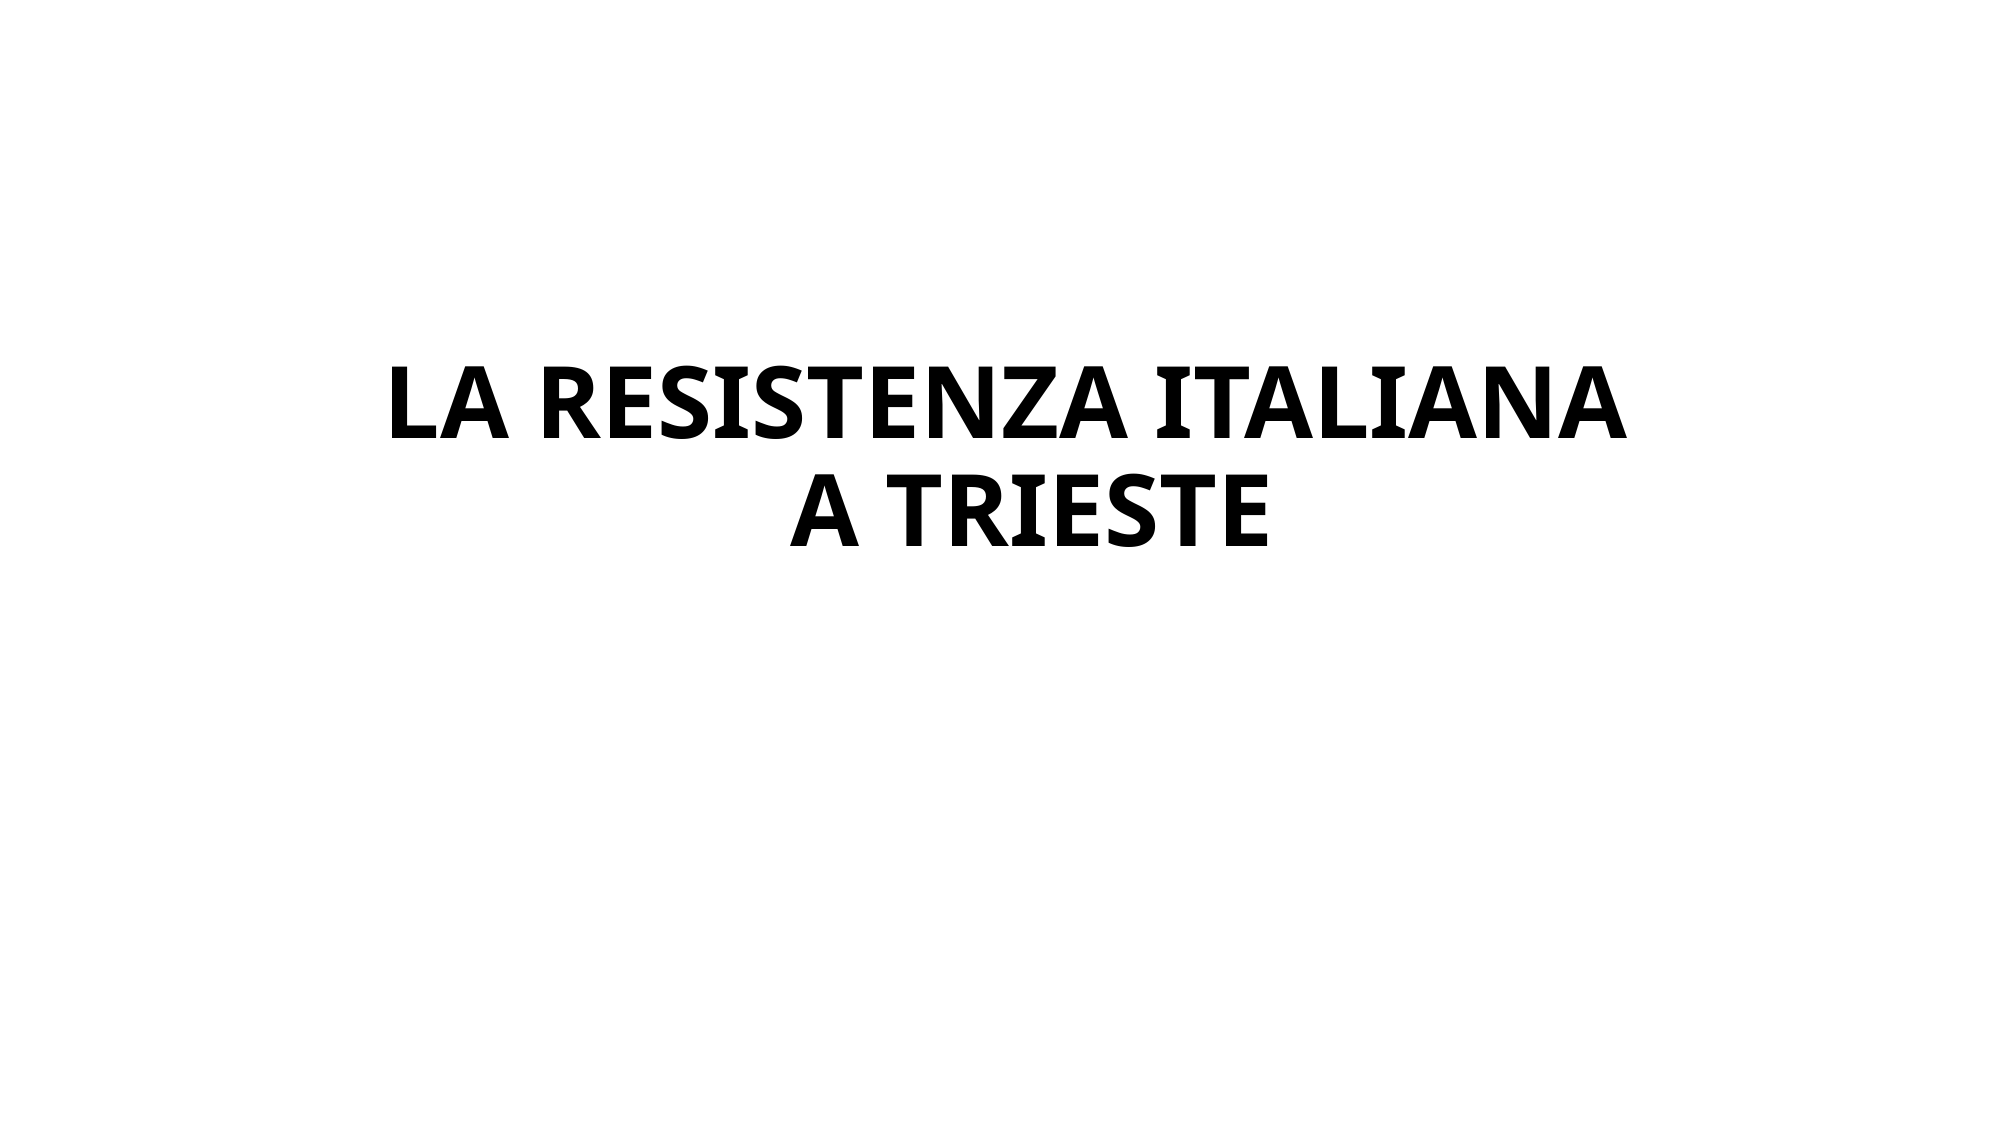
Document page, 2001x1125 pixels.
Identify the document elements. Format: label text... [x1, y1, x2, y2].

title LA RESISTENZA ITALIANA A TRIESTE [64, 184, 1949, 576]
